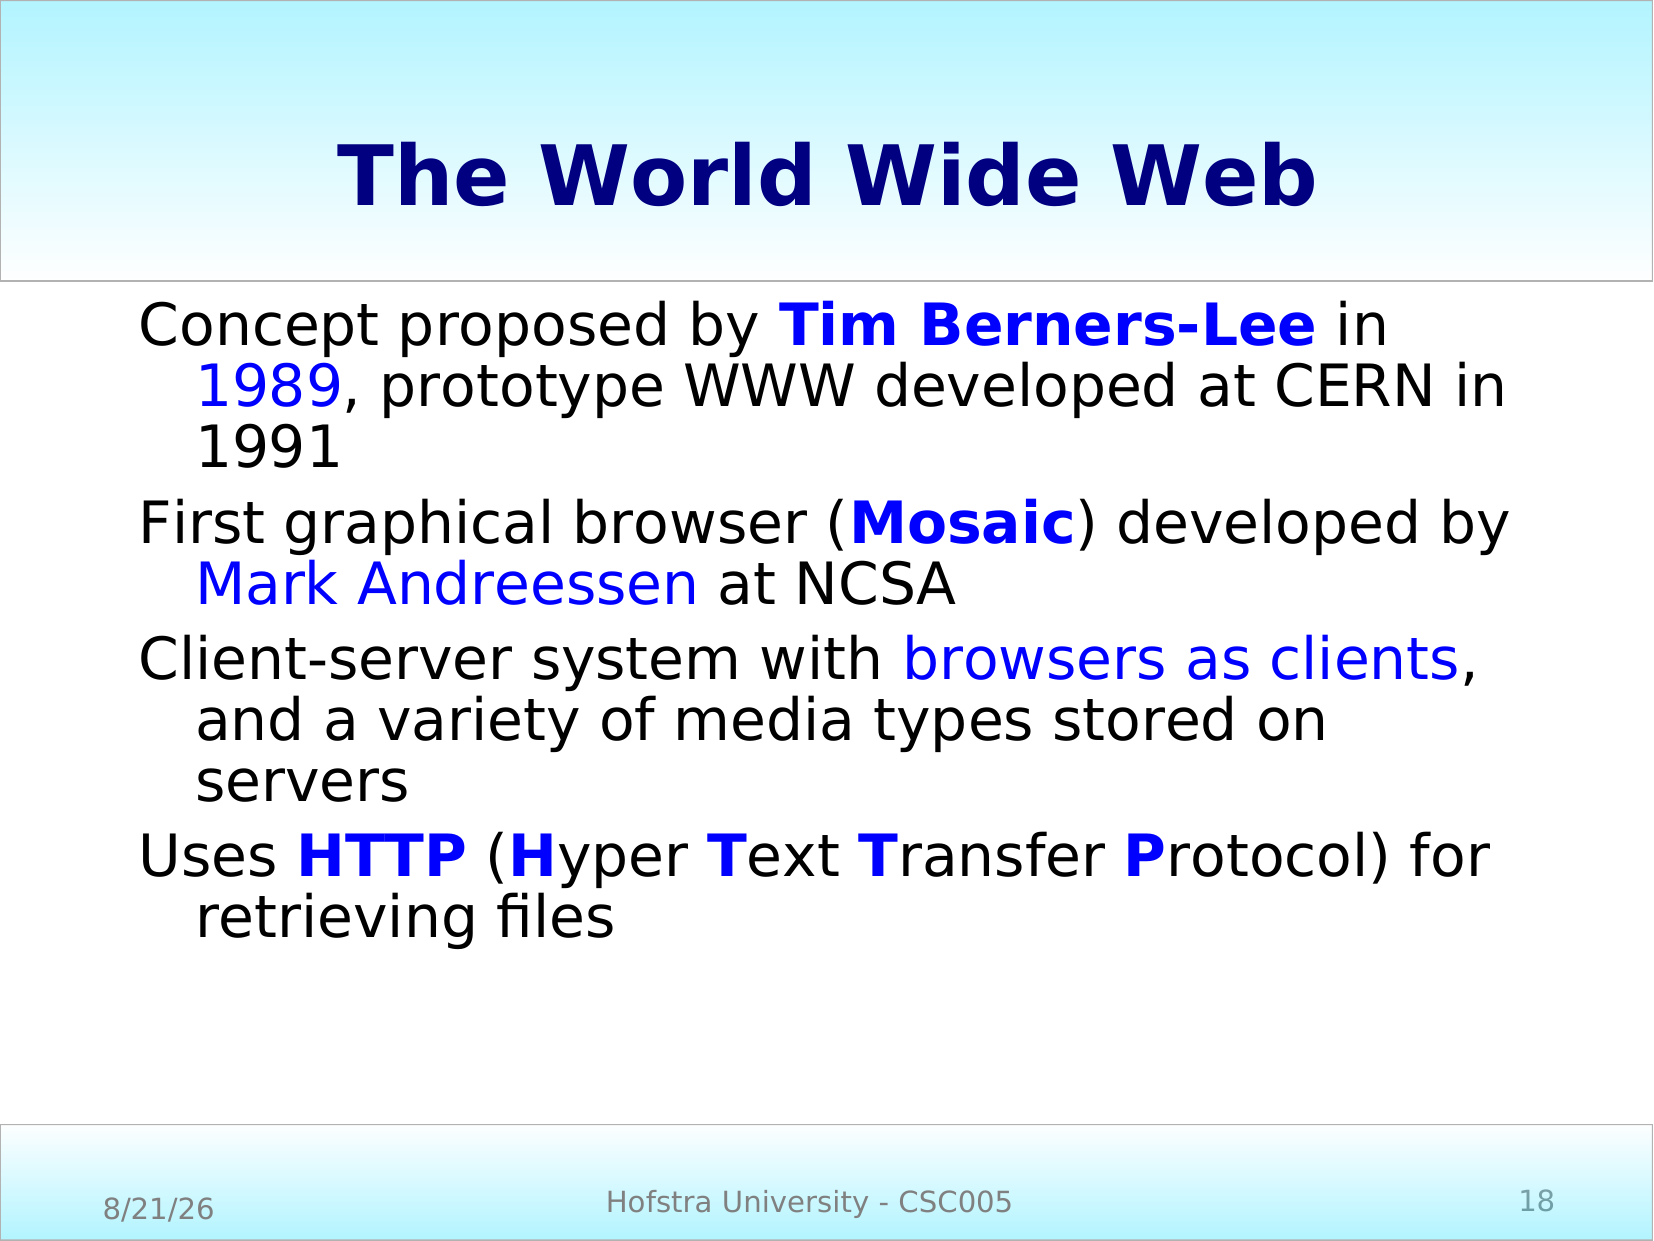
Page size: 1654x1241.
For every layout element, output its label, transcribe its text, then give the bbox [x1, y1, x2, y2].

list Concept proposed by Tim Berners-Lee in 1989, prototype WWW developed at CERN in 1991 First graphical browser (Mosaic) developed by Mark Andreessen at NCSA Client-server system with browsers as clients, and a variety of media types stored on servers Uses HTTP (Hyper Text Transfer Protocol) for retrieving files [123, 289, 1529, 1034]
title The World Wide Web [123, 108, 1533, 233]
